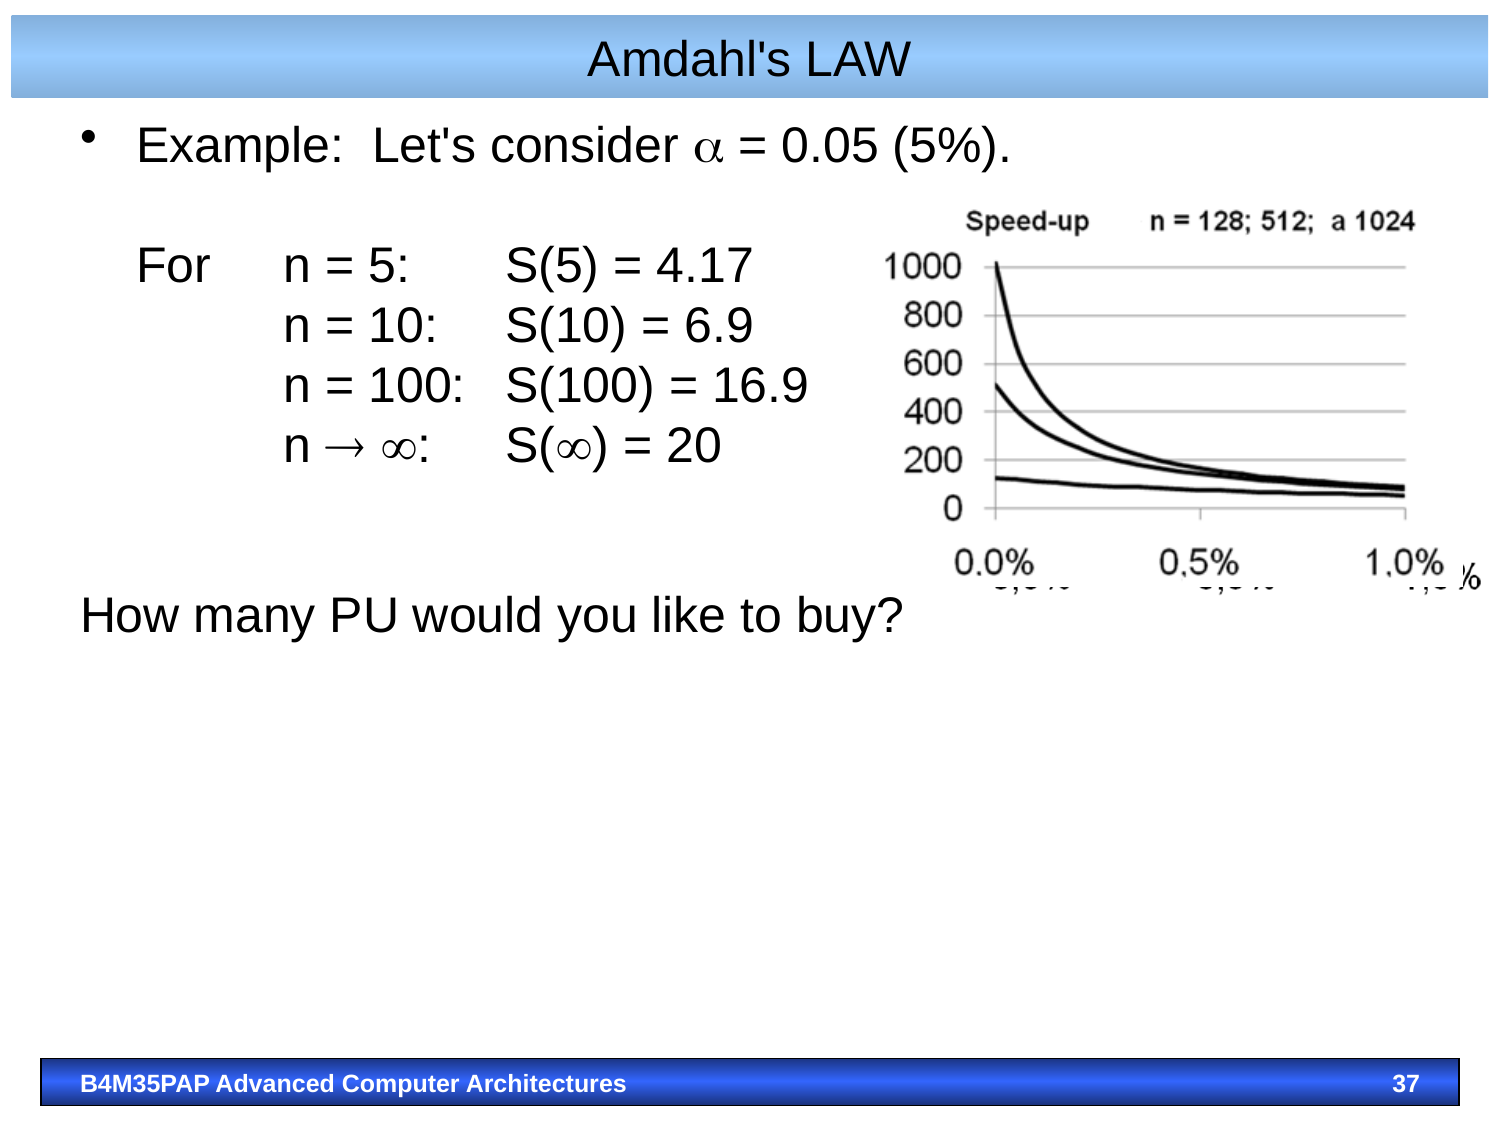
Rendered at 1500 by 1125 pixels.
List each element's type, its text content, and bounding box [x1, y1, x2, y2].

picture [867, 199, 1500, 604]
title Amdahl's LAW [11, 15, 1489, 98]
list Example: Let's consider  = 0.05 (5%). For n = 5: S(5) = 4.17 n = 10: S(10) = 6.9 n = 100: S(100) = 16.9 n  : S() = 20 How many PU would you like to buy? [64, 105, 1436, 1043]
